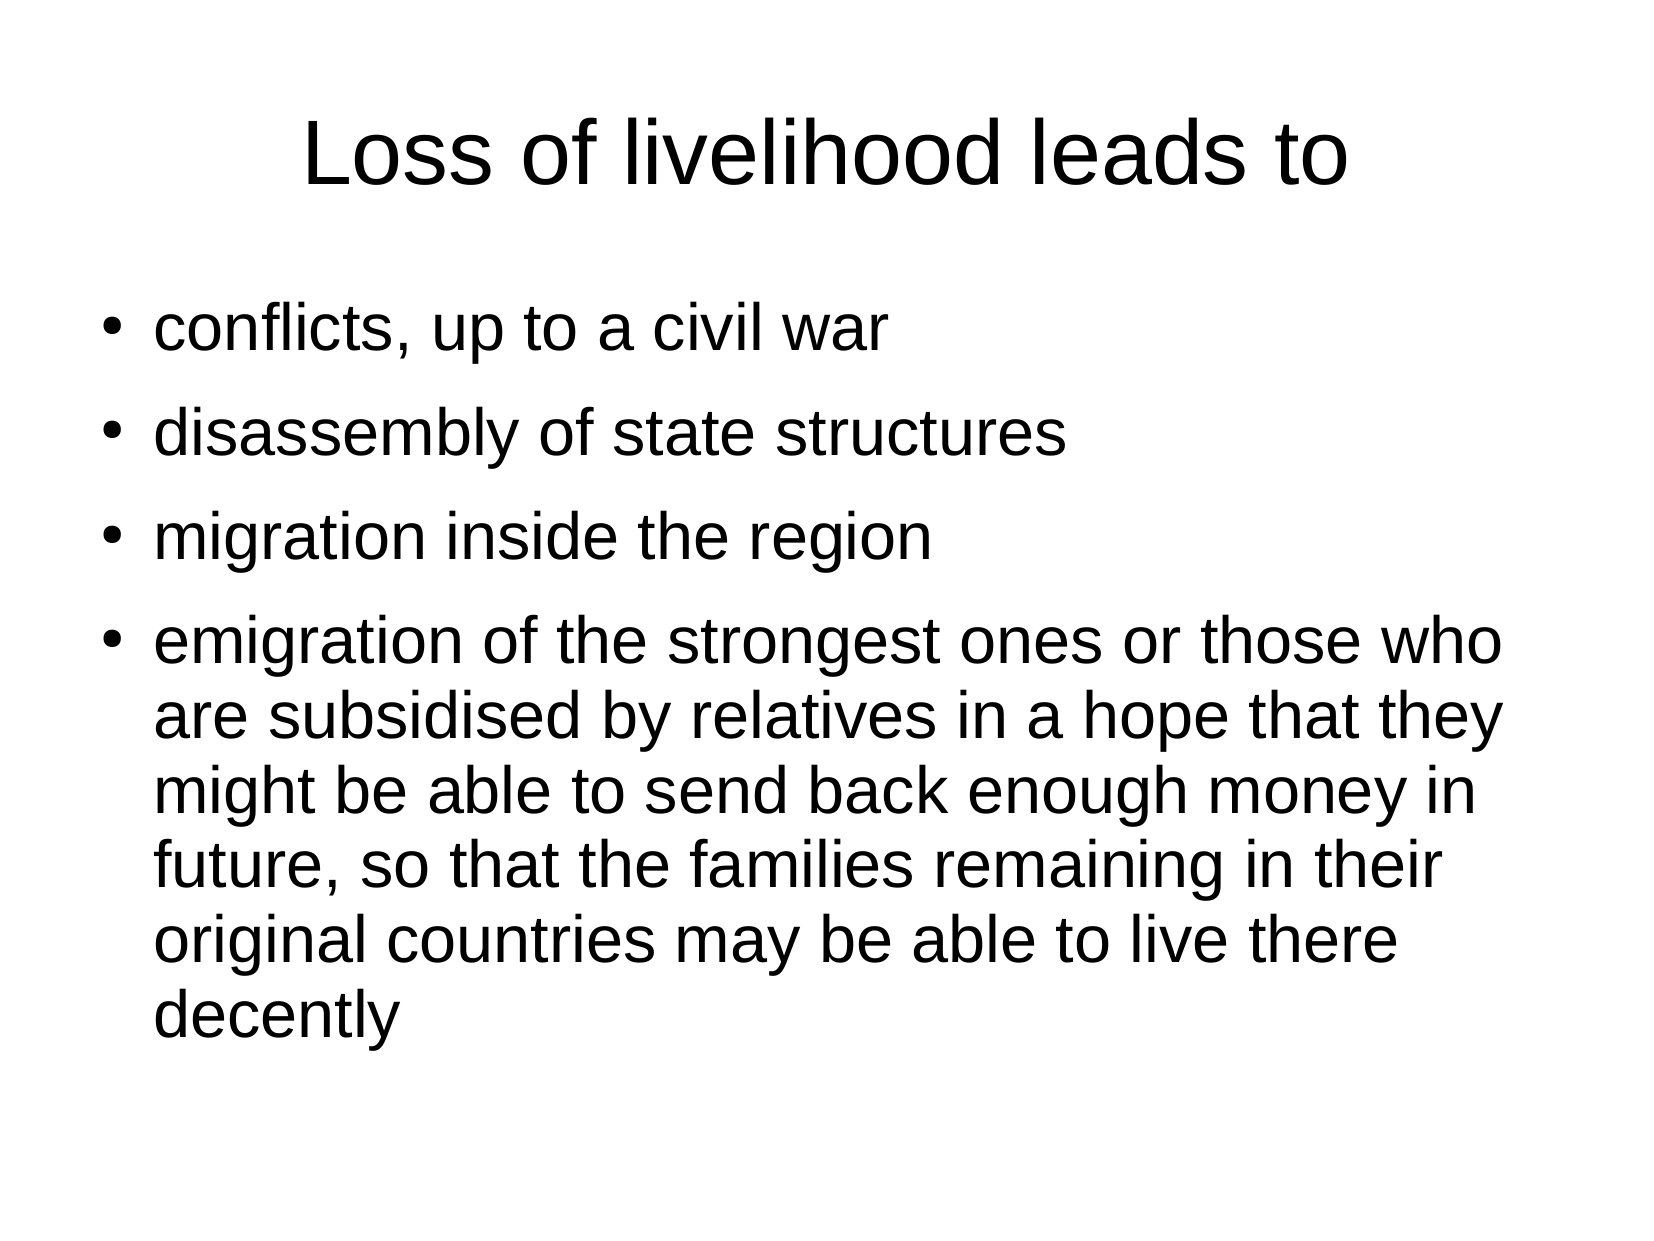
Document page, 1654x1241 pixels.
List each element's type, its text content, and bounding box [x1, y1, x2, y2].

list conflicts, up to a civil war disassembly of state structures migration inside the region emigration of the strongest ones or those who are subsidised by relatives in a hope that they might be able to send back enough money in future, so that the families remaining in their original countries may be able to live there decently [82, 290, 1571, 1109]
title Loss of livelihood leads to [82, 49, 1571, 257]
